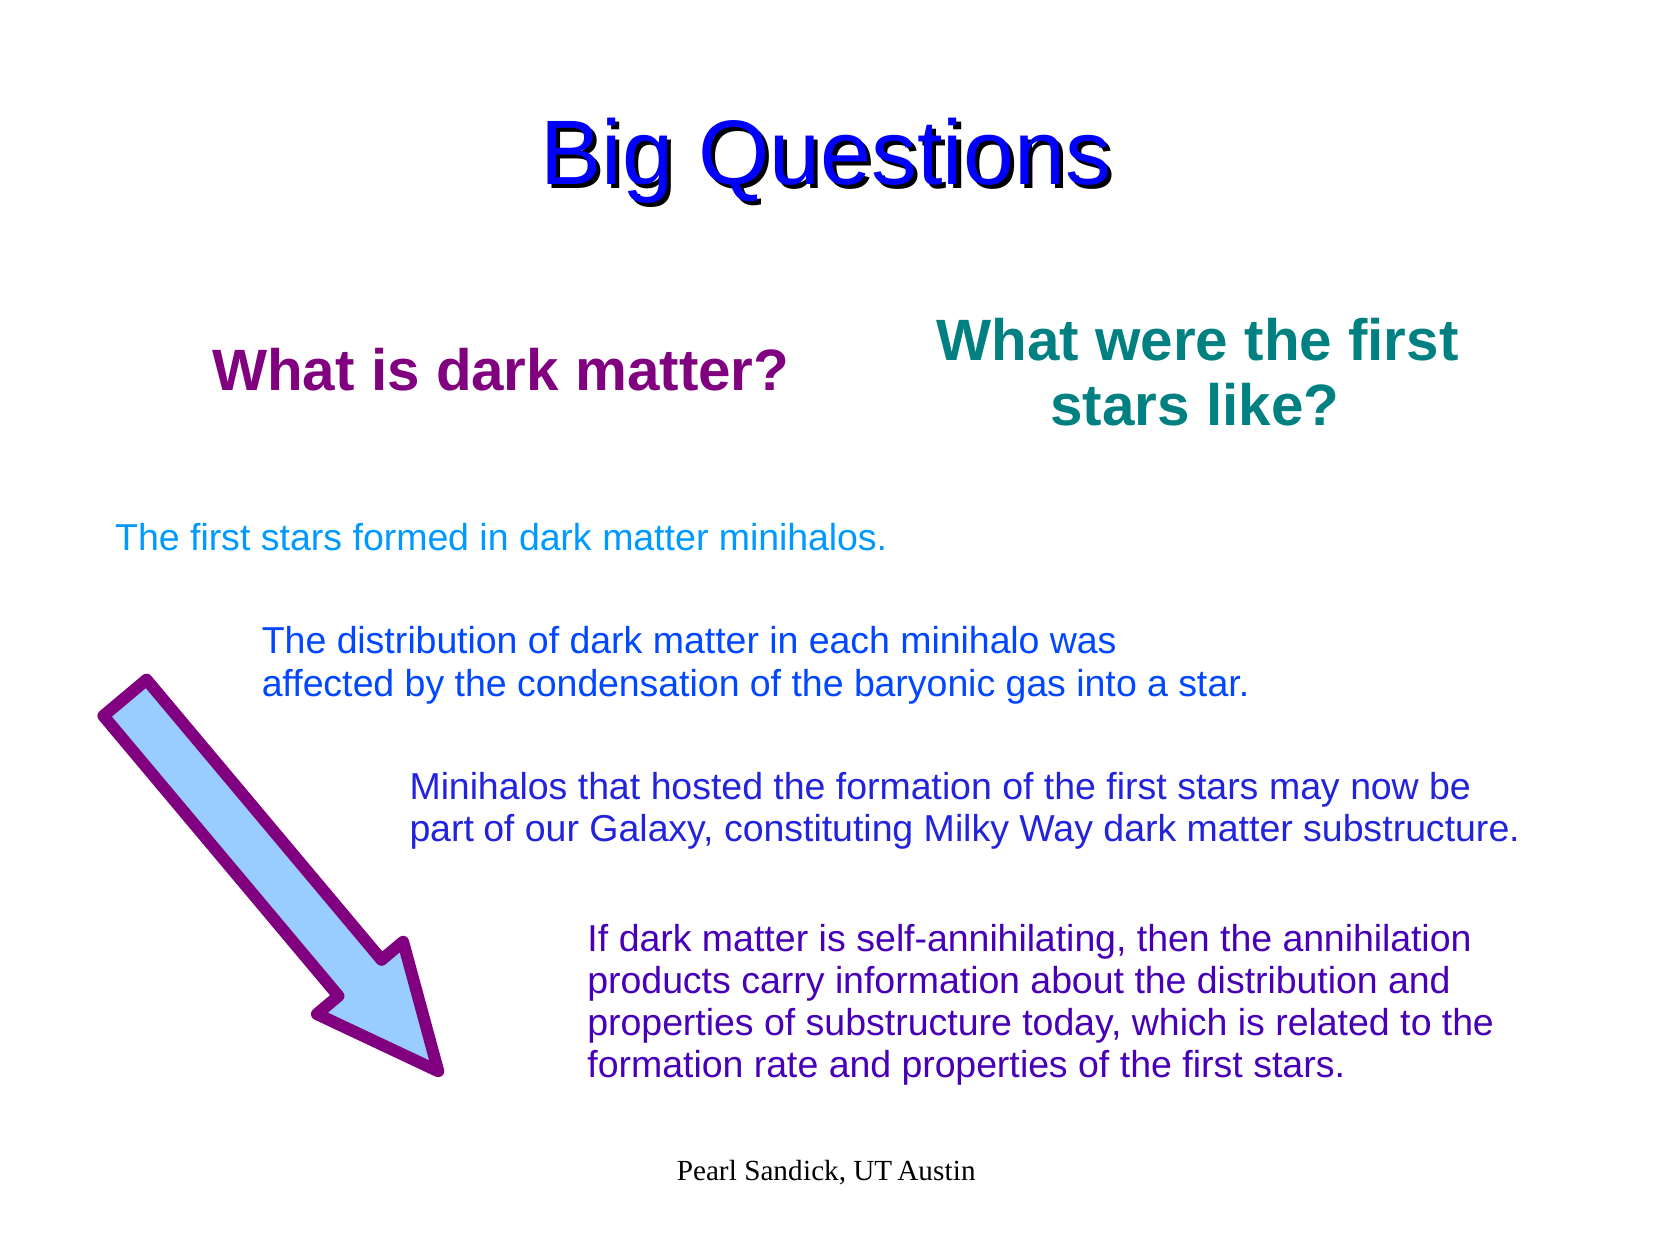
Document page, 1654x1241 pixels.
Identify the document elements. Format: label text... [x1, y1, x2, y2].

text_box The first stars formed in dark matter minihalos. [100, 508, 1601, 622]
text_box If dark matter is self-annihilating, then the annihilation products carry information about the distribution and properties of substructure today, which is related to the formation rate and properties of the first stars. [129, 909, 1581, 1111]
list What were the first stars like? [866, 307, 1609, 506]
text_box The distribution of dark matter in each minihalo was affected by the condensation of the baryonic gas into a star. [99, 612, 1600, 757]
list What is dark matter? [141, 337, 866, 460]
text_box Minihalos that hosted the formation of the first stars may now be part of our Galaxy, constituting Milky Way dark matter substructure. [99, 757, 1600, 901]
text_box [258, 901, 339, 909]
title Big Questions [82, 49, 1571, 257]
